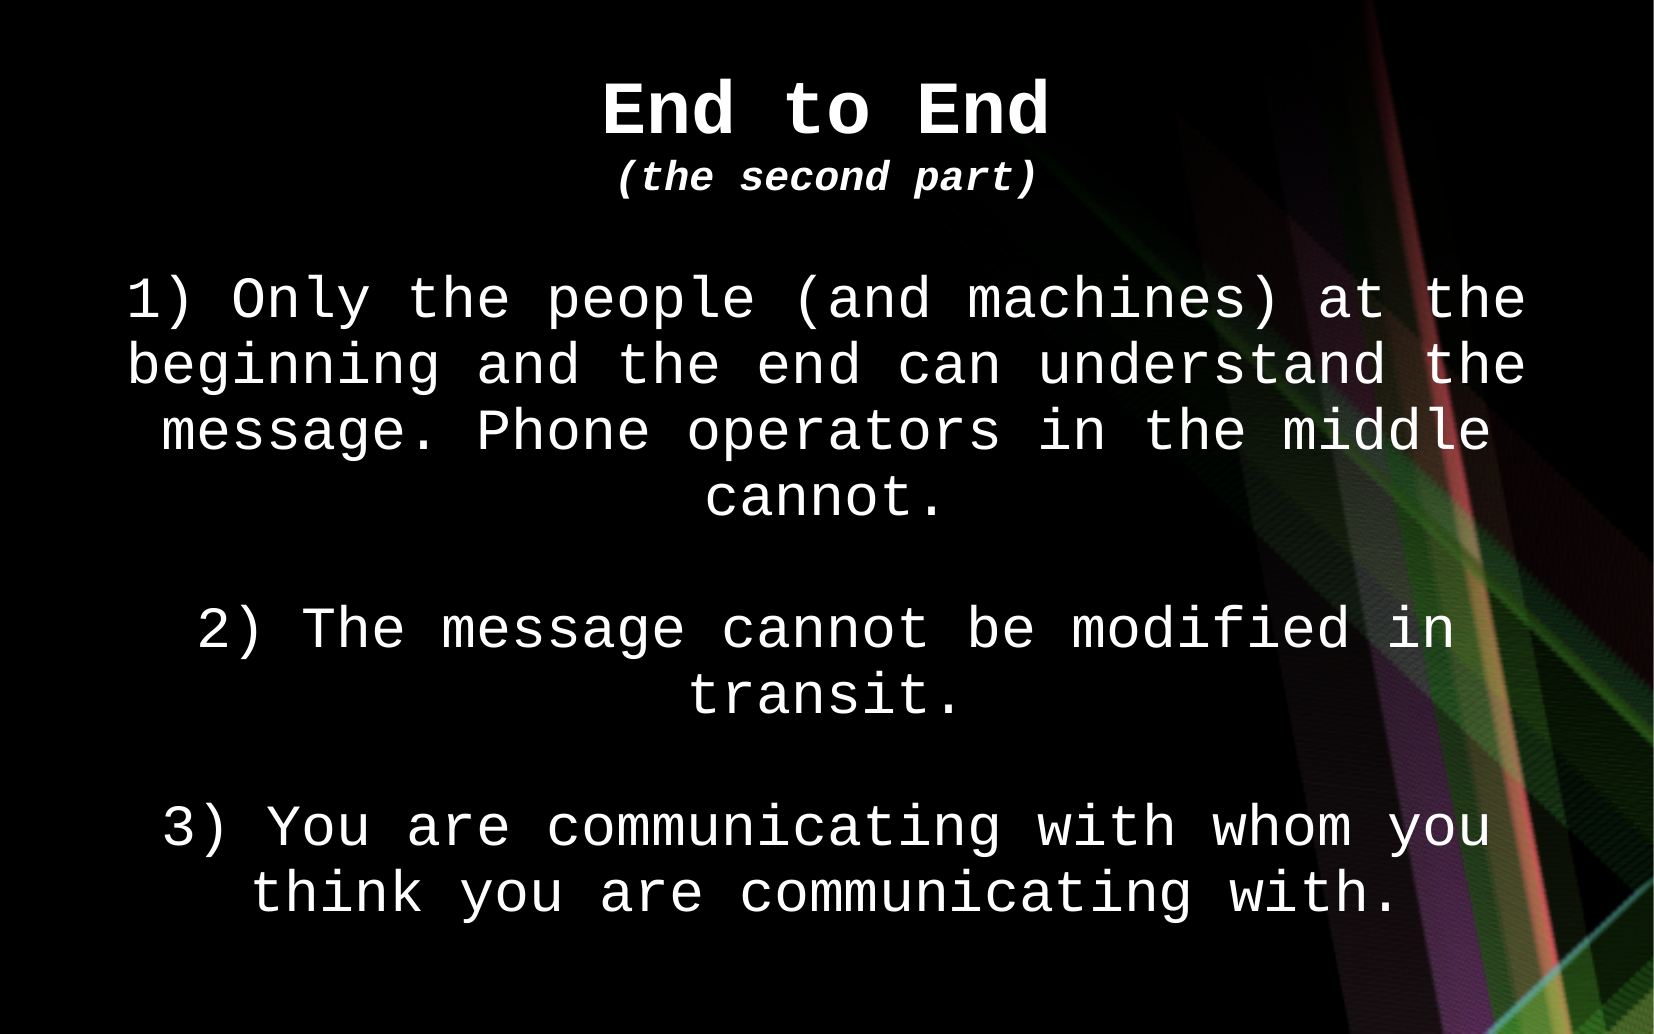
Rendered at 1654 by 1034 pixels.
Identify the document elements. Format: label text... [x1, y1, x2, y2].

picture [0, 0, 1654, 1034]
subtitle End to End (the second part) 1) Only the people (and machines) at the beginning and the end can understand the message. Phone operators in the middle cannot. 2) The message cannot be modified in transit. 3) You are communicating with whom you think you are communicating with. [82, 70, 1571, 930]
